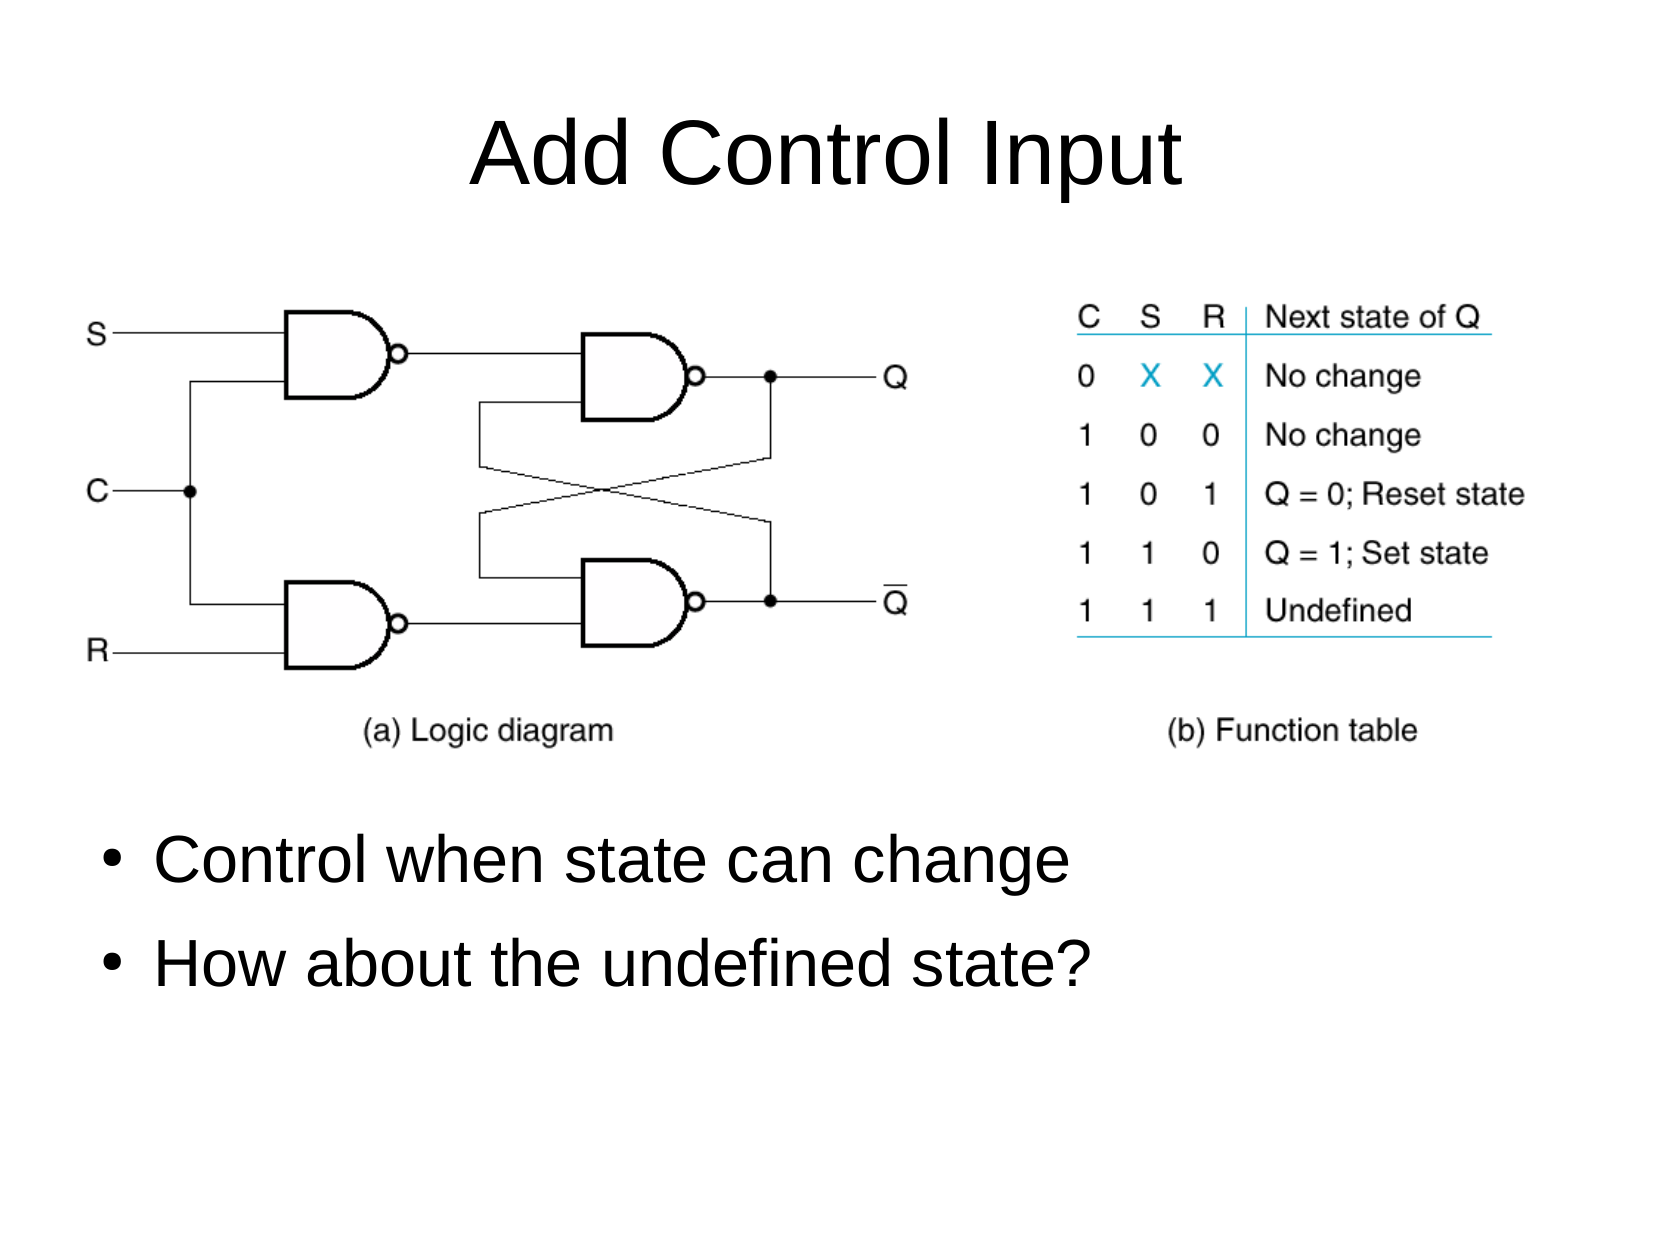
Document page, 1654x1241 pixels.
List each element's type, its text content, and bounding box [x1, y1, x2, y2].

picture [76, 291, 1538, 751]
chart [82, 290, 1571, 681]
list Control when state can change How about the undefined state? [82, 717, 1571, 1094]
title Add Control Input [82, 56, 1571, 250]
